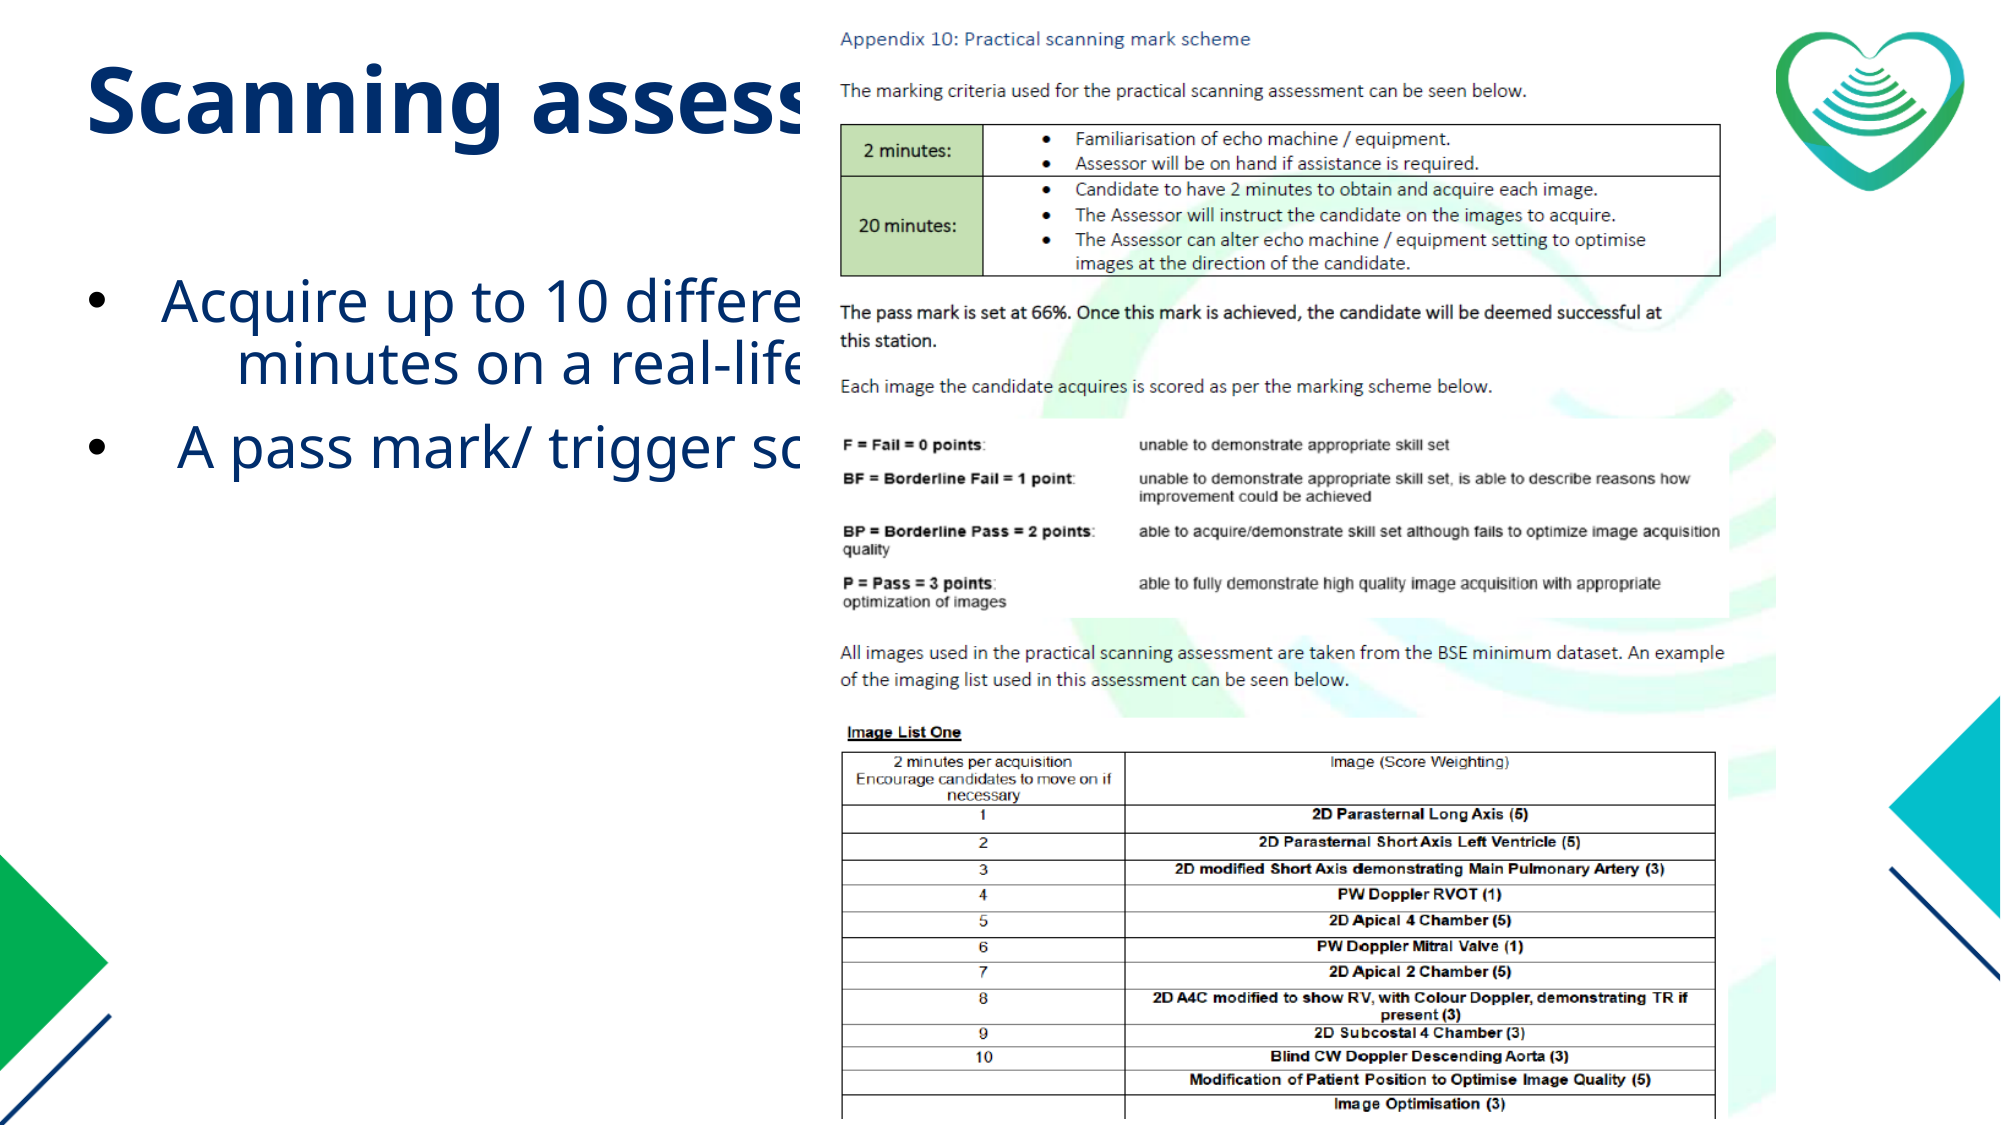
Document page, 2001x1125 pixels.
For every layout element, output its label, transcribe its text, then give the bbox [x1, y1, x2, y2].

title Scanning assessment [110, 46, 800, 302]
picture [800, 22, 1776, 1119]
list Acquire up to 10 different echo imaging views in 20 minutes on a real-life model or simulator. A pass mark/ trigger score of 66% is used. [110, 334, 800, 865]
